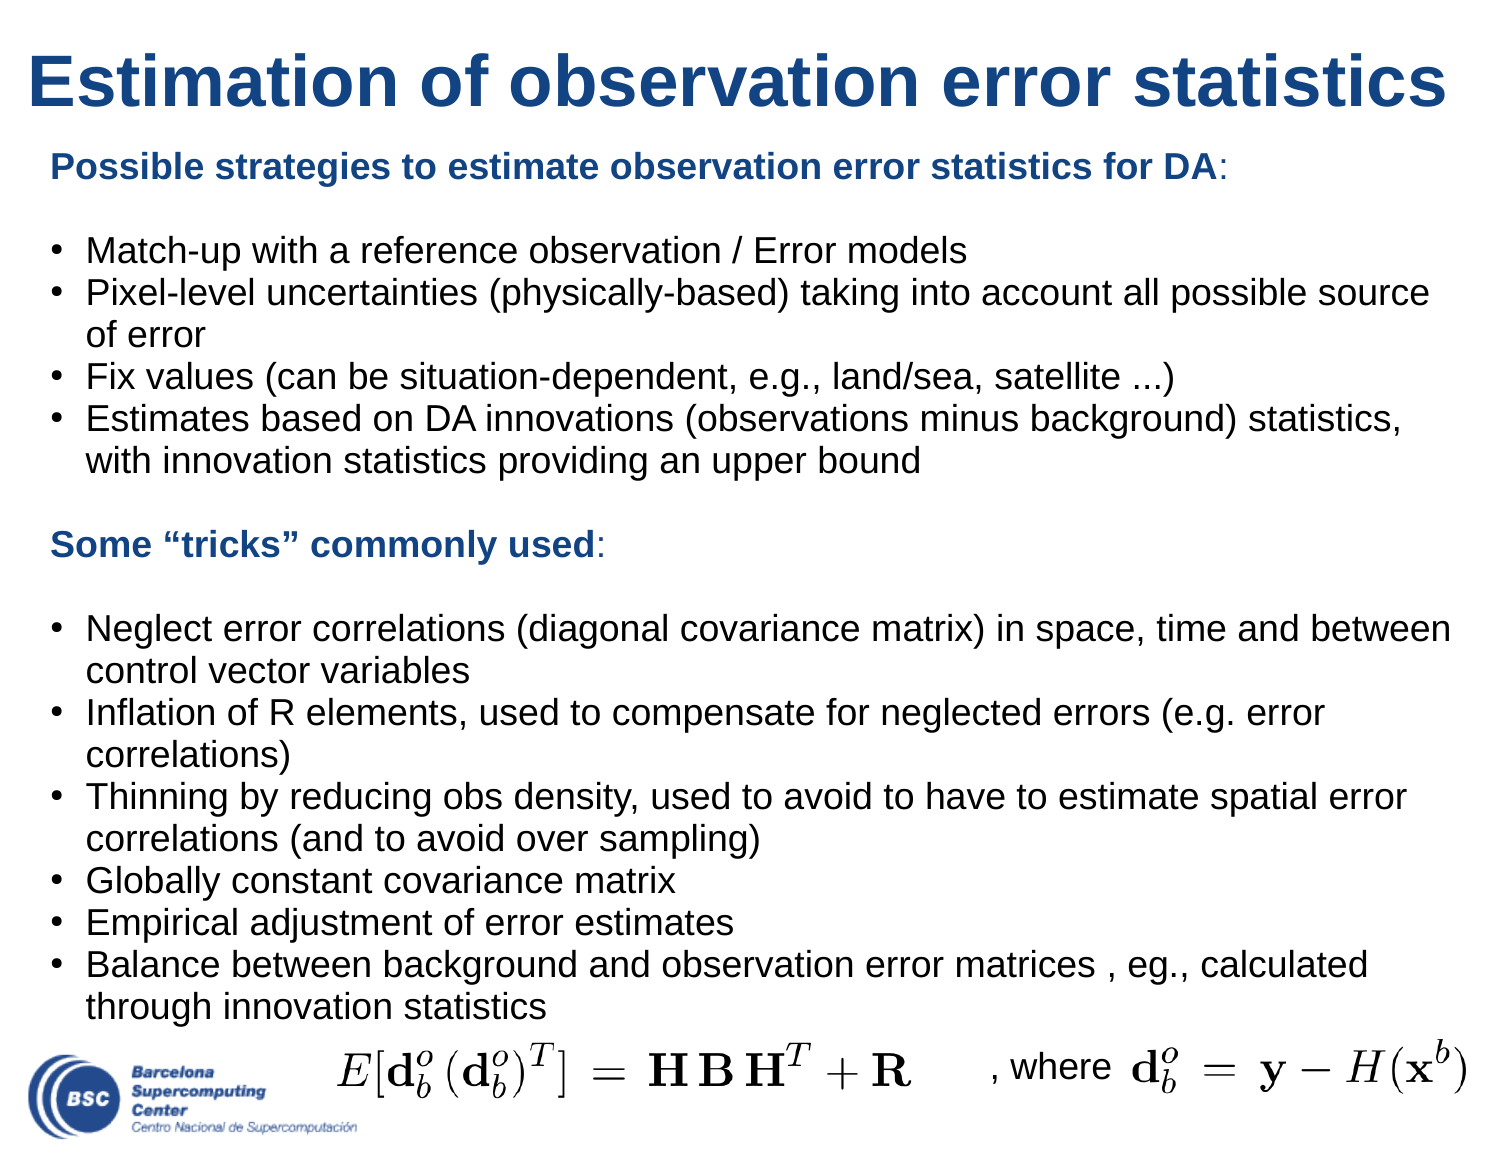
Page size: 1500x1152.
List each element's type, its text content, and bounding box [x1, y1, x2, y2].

picture [0, 1032, 928, 1152]
text_box , where [974, 1038, 1156, 1103]
text_box Possible strategies to estimate observation error statistics for DA: Match-up with a reference observation / Error models Pixel-level uncertainties (physically-based) taking into account all possible source of error Fix values (can be situation-dependent, e.g., land/sea, satellite ...) Estimates based on DA innovations (observations minus background) statistics, with innovation statistics providing an upper bound [35, 96, 1477, 474]
picture [1116, 1034, 1483, 1104]
text_box Some “tricks” commonly used: Neglect error correlations (diagonal covariance matrix) in space, time and between control vector variables Inflation of R elements, used to compensate for neglected errors (e.g. error correlations) Thinning by reducing obs density, used to avoid to have to estimate spatial error correlations (and to avoid over sampling) Globally constant covariance matrix Empirical adjustment of error estimates Balance between background and observation error matrices , eg., calculated through innovation statistics [35, 474, 1477, 1077]
text_box Estimation of observation error statistics [0, 36, 1489, 178]
